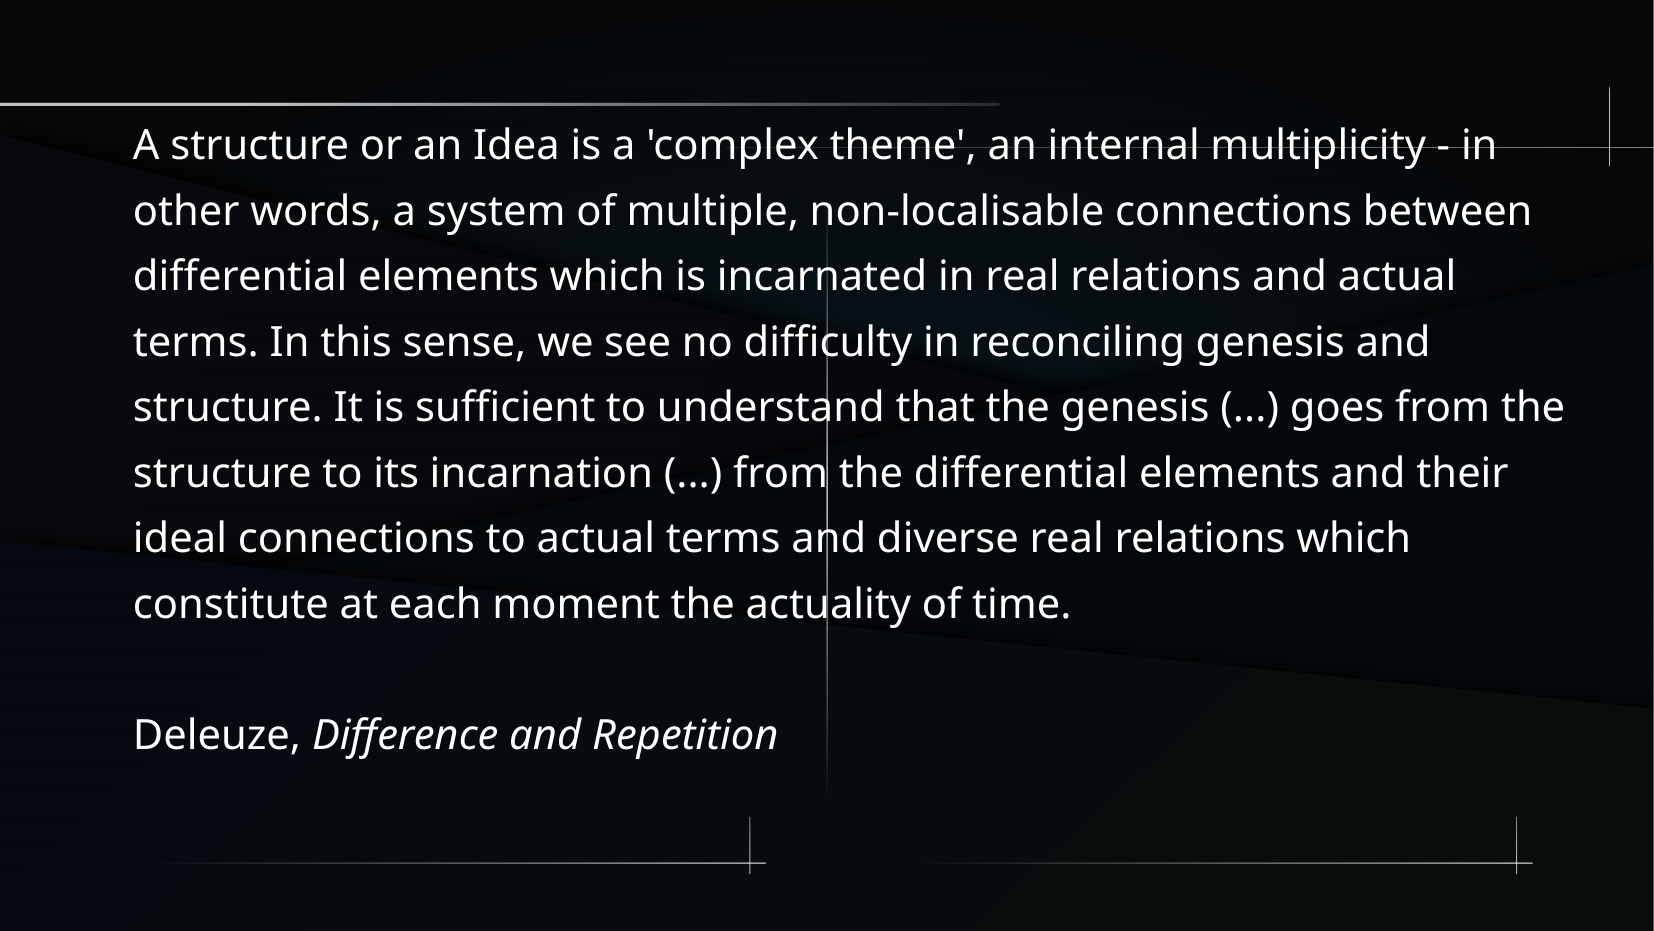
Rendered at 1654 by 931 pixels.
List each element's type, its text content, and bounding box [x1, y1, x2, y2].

title A structure or an Idea is a 'complex theme', an internal multiplicity - in other words, a system of multiple, non-localisable connections between differential elements which is incarnated in real relations and actual terms. In this sense, we see no difficulty in reconciling genesis and structure. It is sufficient to understand that the genesis (...) goes from the structure to its incarnation (...) from the differential elements and their ideal connections to actual terms and diverse real relations which constitute at each moment the actuality of time. Deleuze, Difference and Repetition [59, 217, 1625, 650]
picture [0, 0, 1654, 931]
